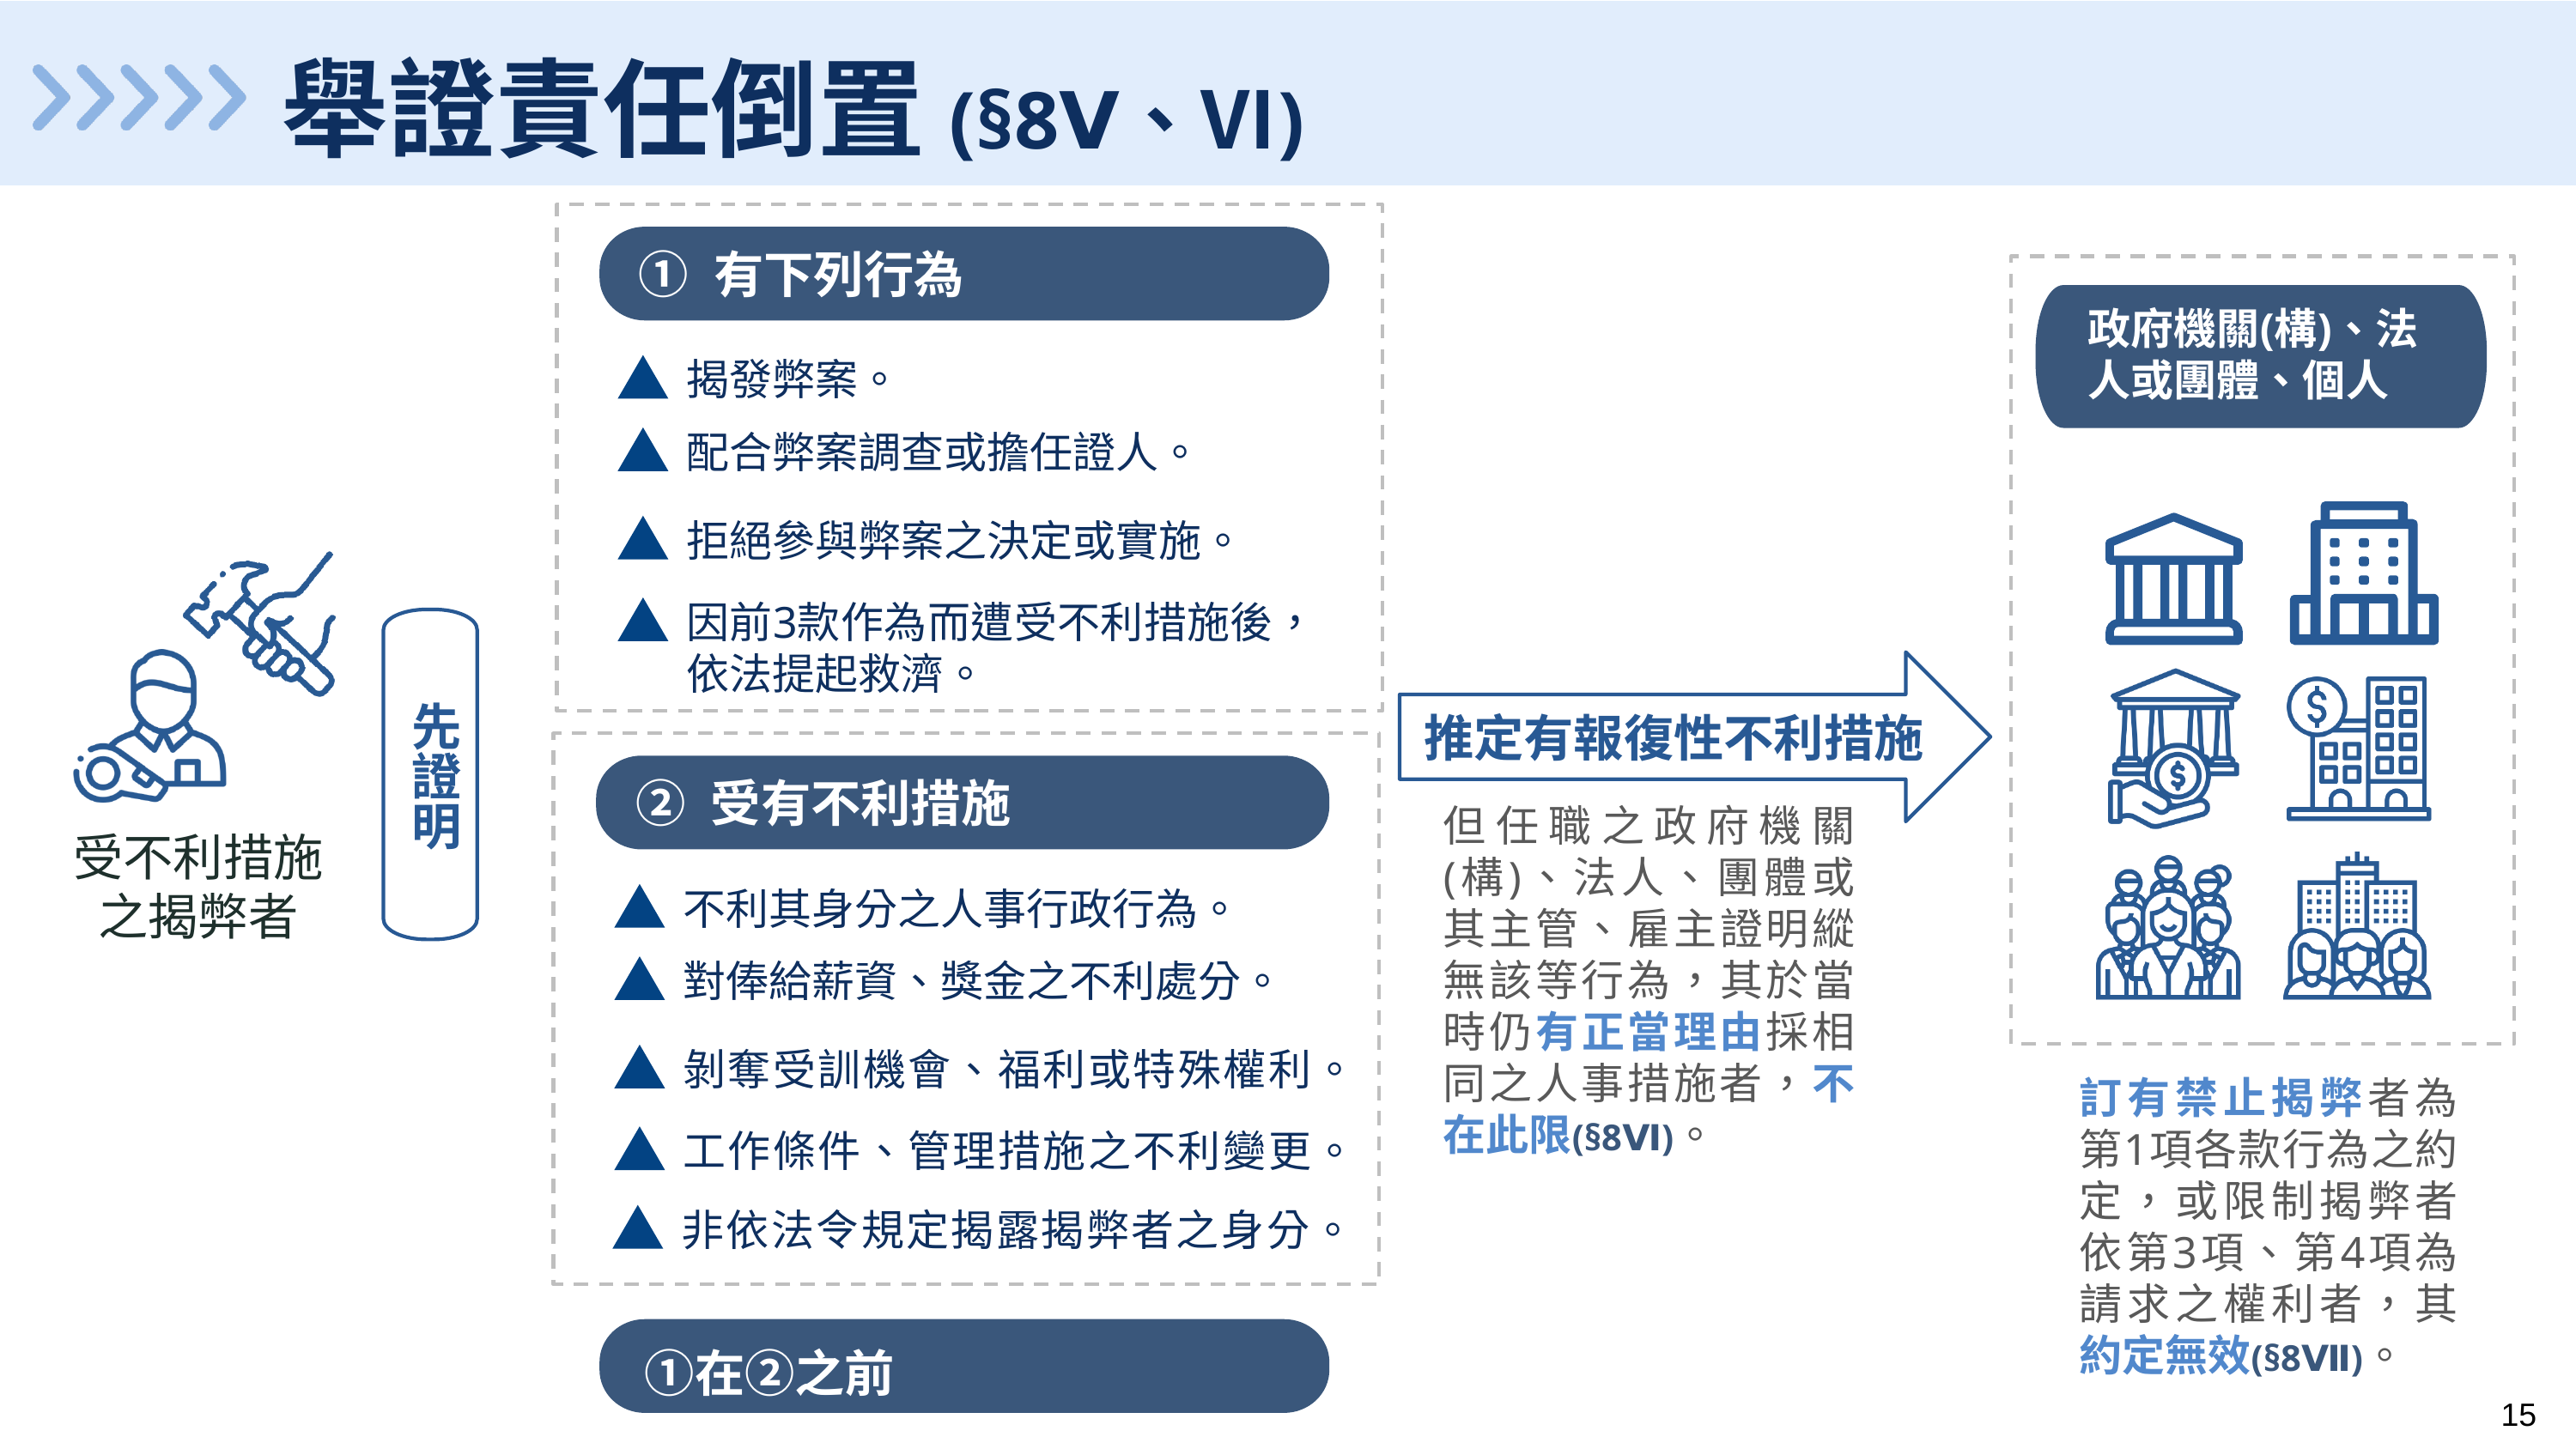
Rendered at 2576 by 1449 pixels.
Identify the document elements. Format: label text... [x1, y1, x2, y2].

text_box [599, 1319, 1330, 1413]
text_box 揭發弊案。 [673, 346, 1330, 411]
text_box <編號> [2488, 1387, 2576, 1440]
text_box 剝奪受訓機會、福利或特殊權利。 [670, 1035, 1327, 1100]
text_box [599, 227, 1330, 321]
text_box 訂有禁止揭弊者為第1項各款行為之約定，或限制揭弊者依第3項、第4項為請求之權利者，其約定無效(§8Ⅶ)。 [2066, 1064, 2471, 1386]
text_box 舉證責任倒置 (§8Ⅴ、Ⅵ) [281, 33, 1321, 171]
text_box [617, 515, 669, 560]
picture [2284, 674, 2433, 823]
text_box 先證明 [385, 688, 472, 854]
text_box ② 受有不利措施 [623, 765, 1024, 839]
text_box [617, 427, 669, 471]
text_box 因前3款作為而遭受不利措施後，依法提起救濟。 [673, 588, 1330, 705]
text_box [612, 1204, 664, 1249]
text_box 對俸給薪資、獎金之不利處分。 [670, 948, 1327, 1012]
text_box [614, 883, 665, 928]
text_box [614, 1126, 665, 1171]
picture [2281, 849, 2433, 1002]
text_box [596, 755, 1330, 850]
text_box [614, 1044, 665, 1088]
text_box [2035, 285, 2488, 428]
text_box 受不利措施之揭弊者 [72, 825, 324, 946]
text_box [617, 597, 669, 641]
text_box [2289, 501, 2439, 646]
text_box [617, 355, 669, 399]
text_box 配合弊案調查或擔任證人。 [673, 418, 1330, 483]
picture [2093, 668, 2255, 829]
text_box [2105, 512, 2243, 646]
text_box [614, 956, 665, 1000]
text_box 但任職之政府機關(構)、法人、團體或其主管、雇主證明縱無該等行為，其於當時仍有正當理由採相同之人事措施者，不在此限(§8Ⅵ)。 [1431, 792, 1868, 1166]
text_box [383, 609, 477, 940]
text_box ①在②之前 [632, 1335, 908, 1409]
text_box 不利其身分之人事行政行為。 [670, 875, 1327, 940]
text_box 非依法令規定揭露揭弊者之身分。 [668, 1196, 1325, 1261]
text_box 工作條件、管理措施之不利變更。 [670, 1118, 1327, 1182]
text_box 推定有報復性不利措施 [1400, 652, 1991, 822]
picture [72, 547, 339, 803]
text_box ① 有下列行為 [626, 236, 977, 310]
text_box [0, 1, 2576, 185]
text_box 政府機關(構)、法人或團體、個人 [2075, 294, 2463, 411]
text_box 拒絕參與弊案之決定或實施。 [673, 506, 1330, 572]
picture [2093, 852, 2243, 1002]
